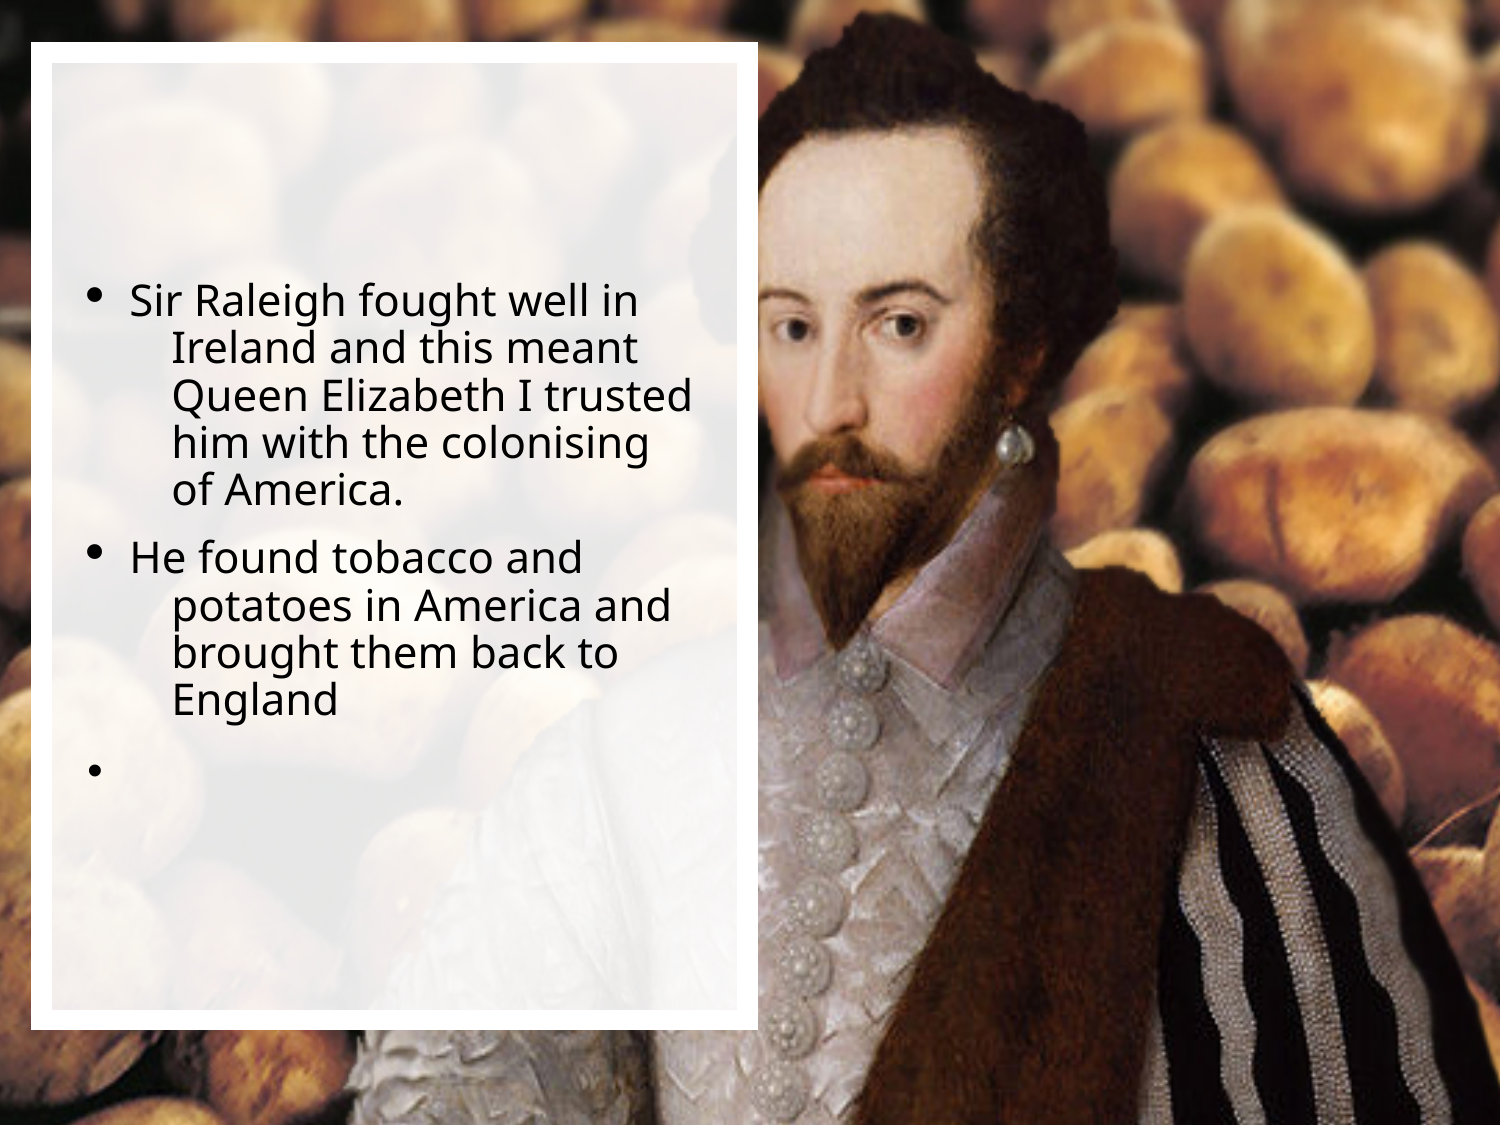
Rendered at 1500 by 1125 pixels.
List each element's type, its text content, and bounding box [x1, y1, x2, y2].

list Sir Raleigh fought well in Ireland and this meant Queen Elizabeth I trusted him with the colonising of America. He found tobacco and potatoes in America and brought them back to England [72, 271, 717, 756]
text_box [41, 53, 747, 1020]
picture [0, 0, 1500, 1125]
